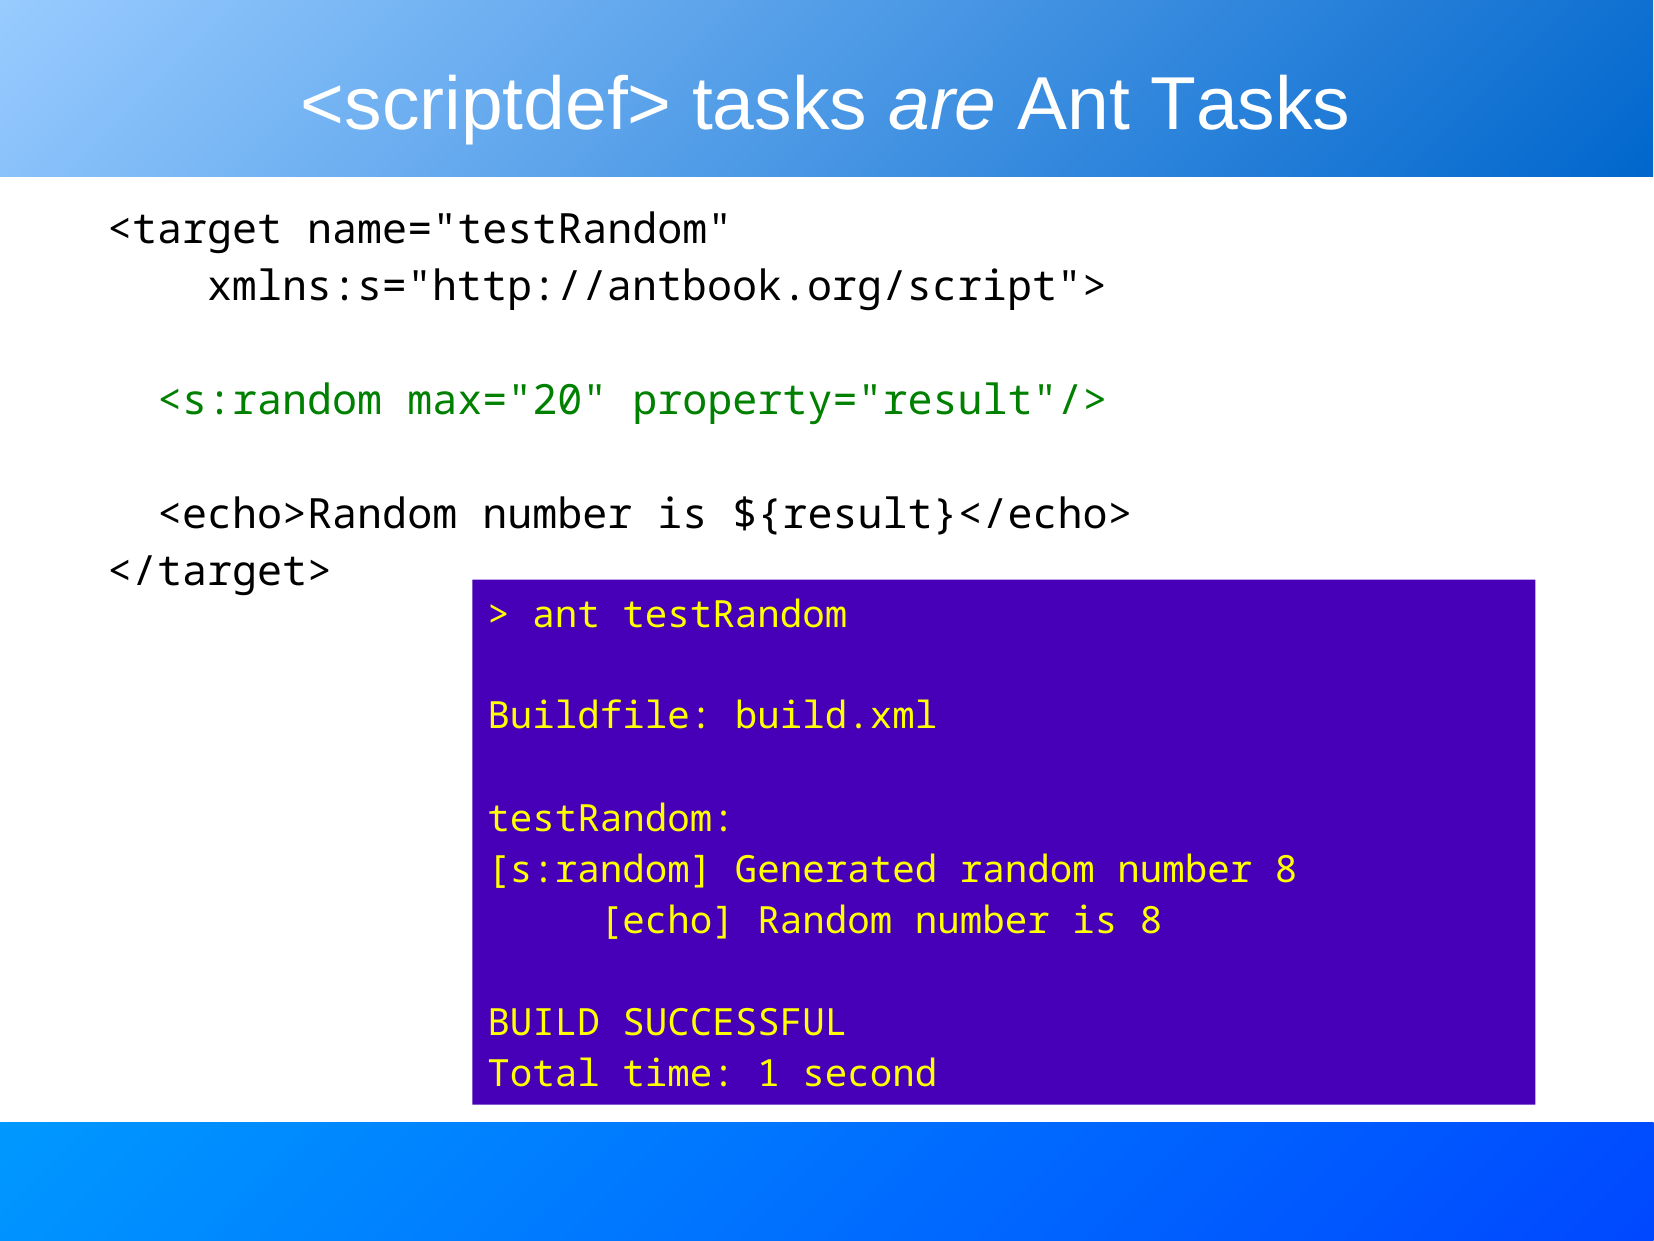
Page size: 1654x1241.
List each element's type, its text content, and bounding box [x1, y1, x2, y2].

text_box <target name="testRandom" xmlns:s="http://antbook.org/script"> <s:random max="20" property="result"/> <echo>Random number is ${result}</echo> </target> [92, 235, 1540, 561]
text_box > ant testRandom Buildfile: build.xml testRandom: [s:random] Generated random number 8 [echo] Random number is 8 BUILD SUCCESSFUL Total time: 1 second [472, 591, 1536, 1093]
title <scriptdef> tasks are Ant Tasks [162, 59, 1489, 148]
